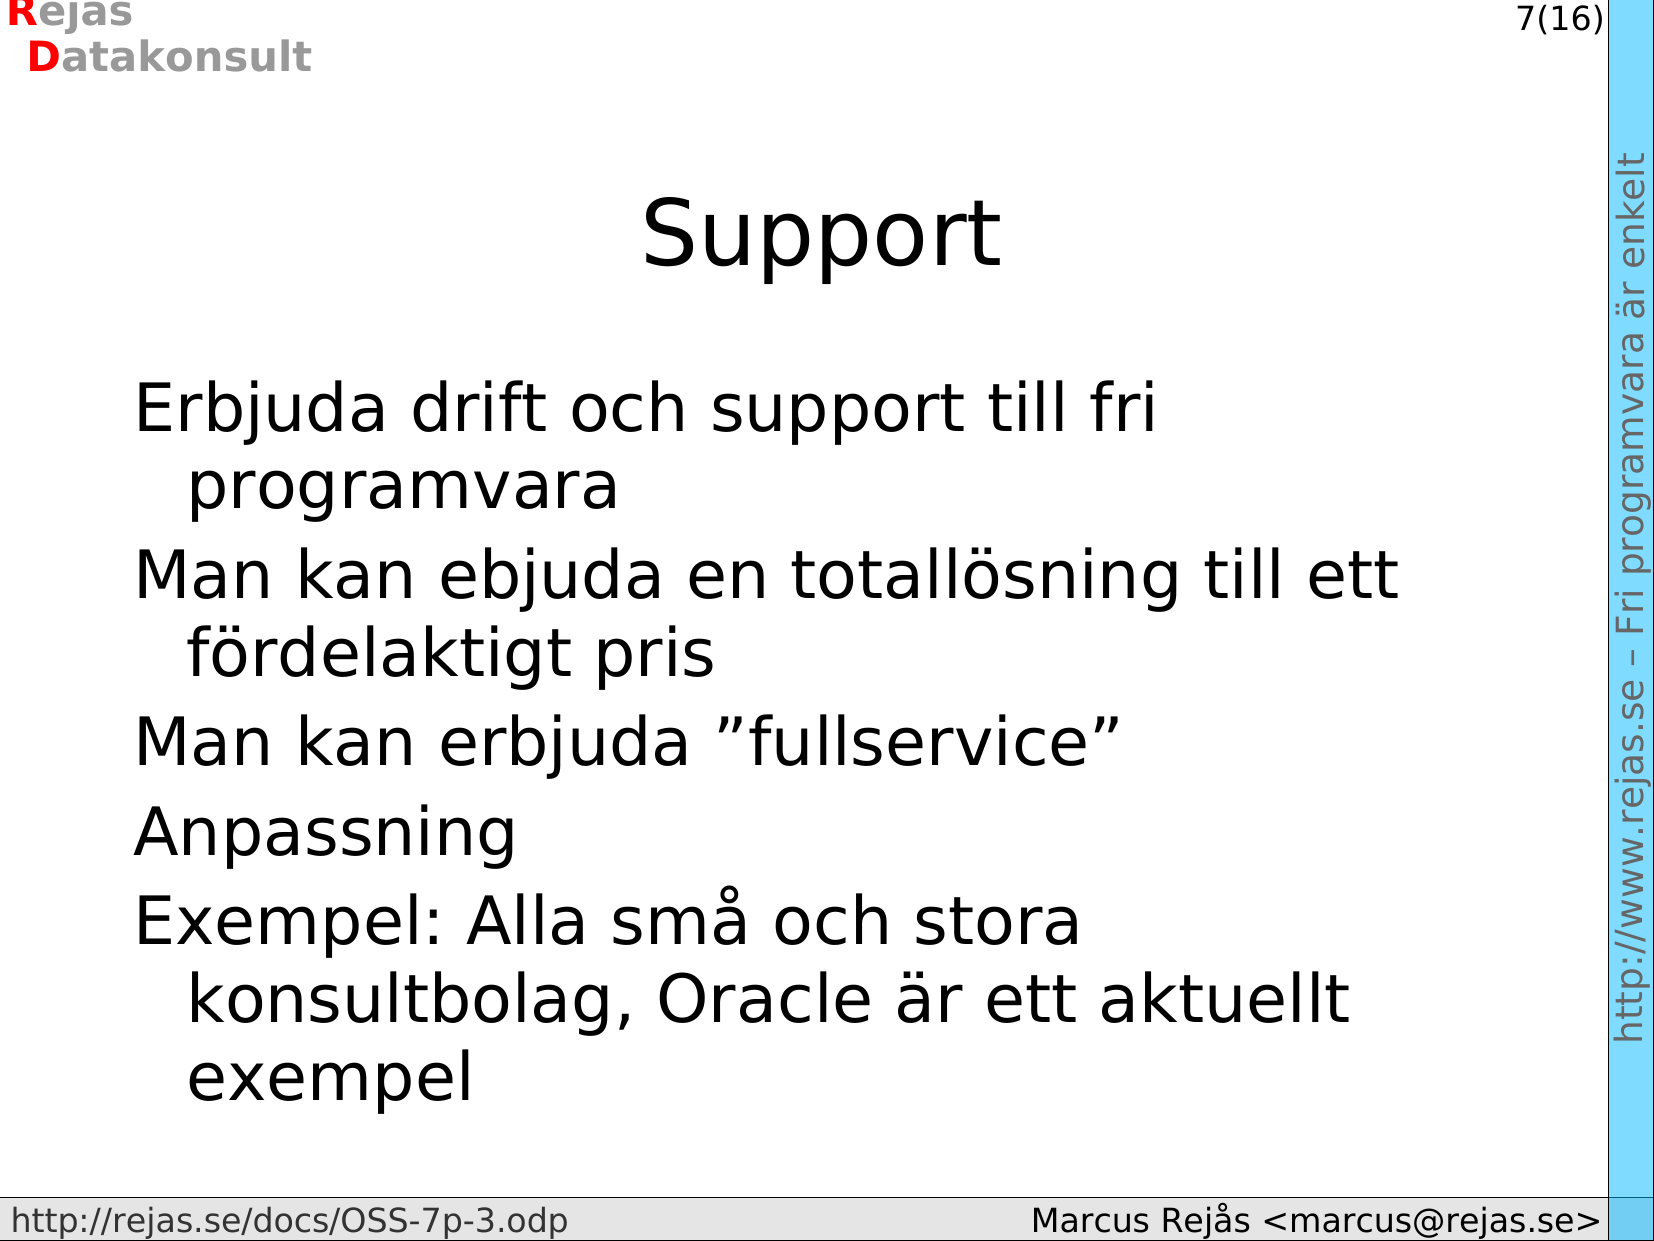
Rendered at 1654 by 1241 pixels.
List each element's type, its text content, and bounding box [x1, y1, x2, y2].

list Erbjuda drift och support till fri programvara Man kan ebjuda en totallösning till ett fördelaktigt pris Man kan erbjuda ”fullservice” Anpassning Exempel: Alla små och stora konsultbolag, Oracle är ett aktuellt exempel [115, 368, 1546, 1165]
title Support [115, 130, 1528, 338]
